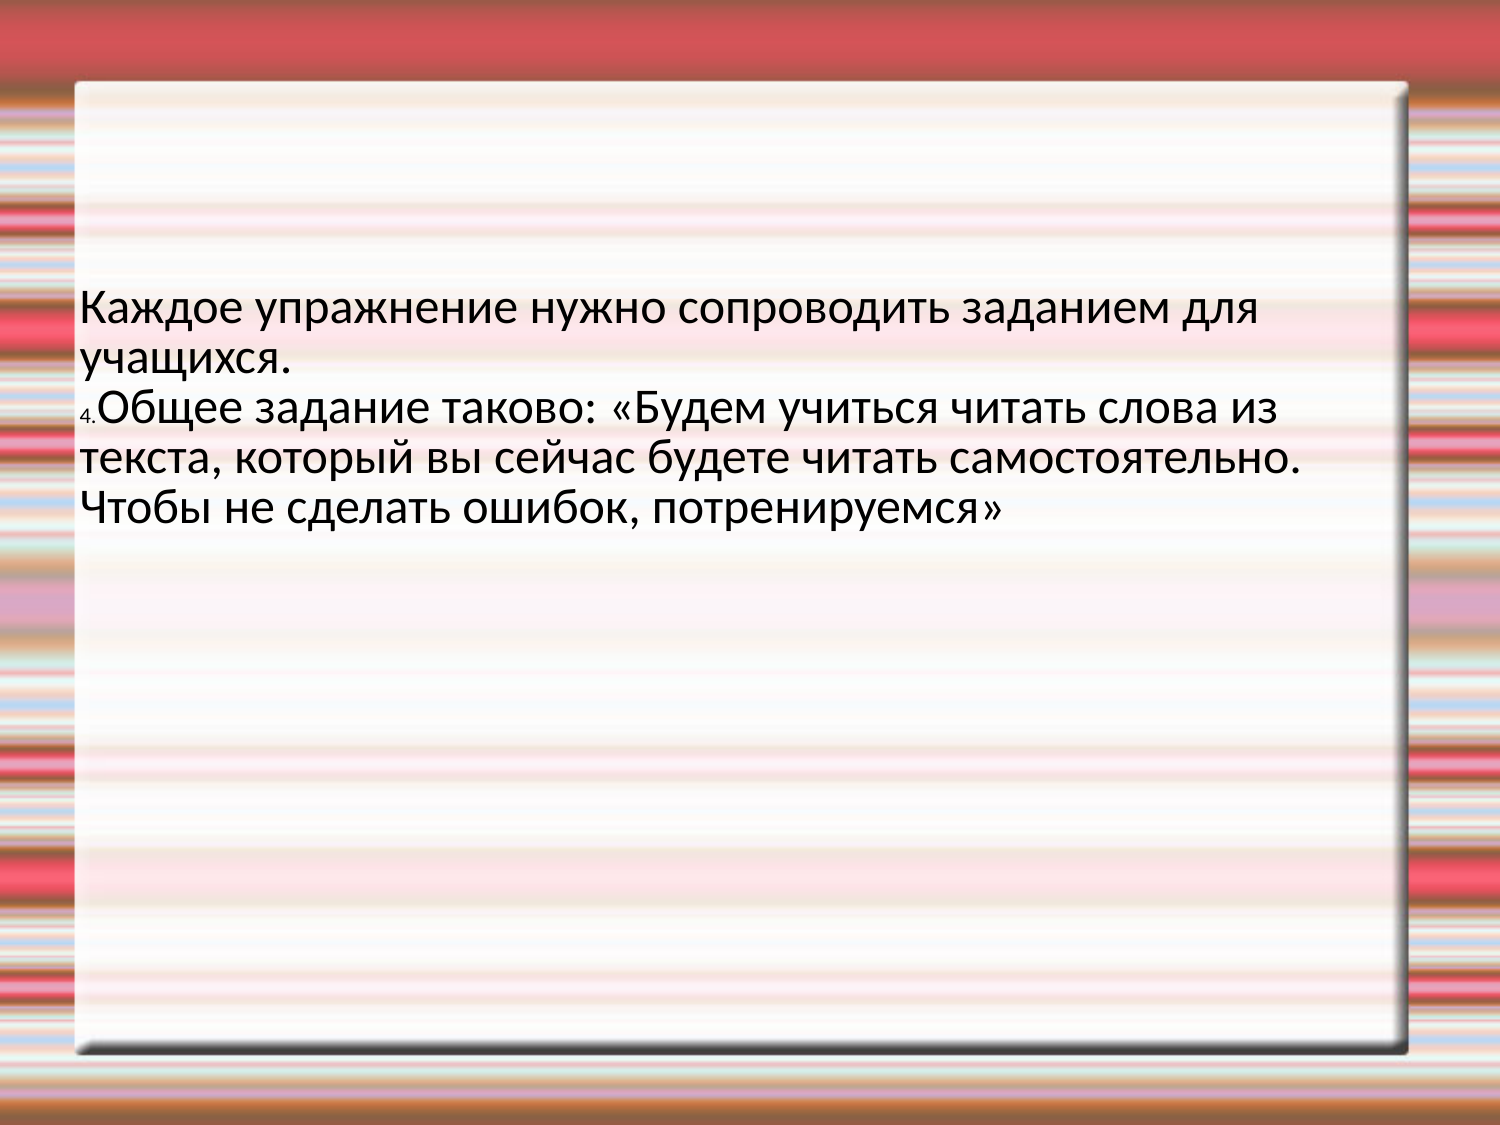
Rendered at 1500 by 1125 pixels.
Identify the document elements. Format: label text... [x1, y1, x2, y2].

text_box Каждое упражнение нужно сопроводить заданием для учащихся. Общее задание таково: «Будем учиться читать слова из текста, который вы сейчас будете читать самостоятельно. Чтобы не сделать ошибок, потренируемся» [64, 278, 1400, 594]
